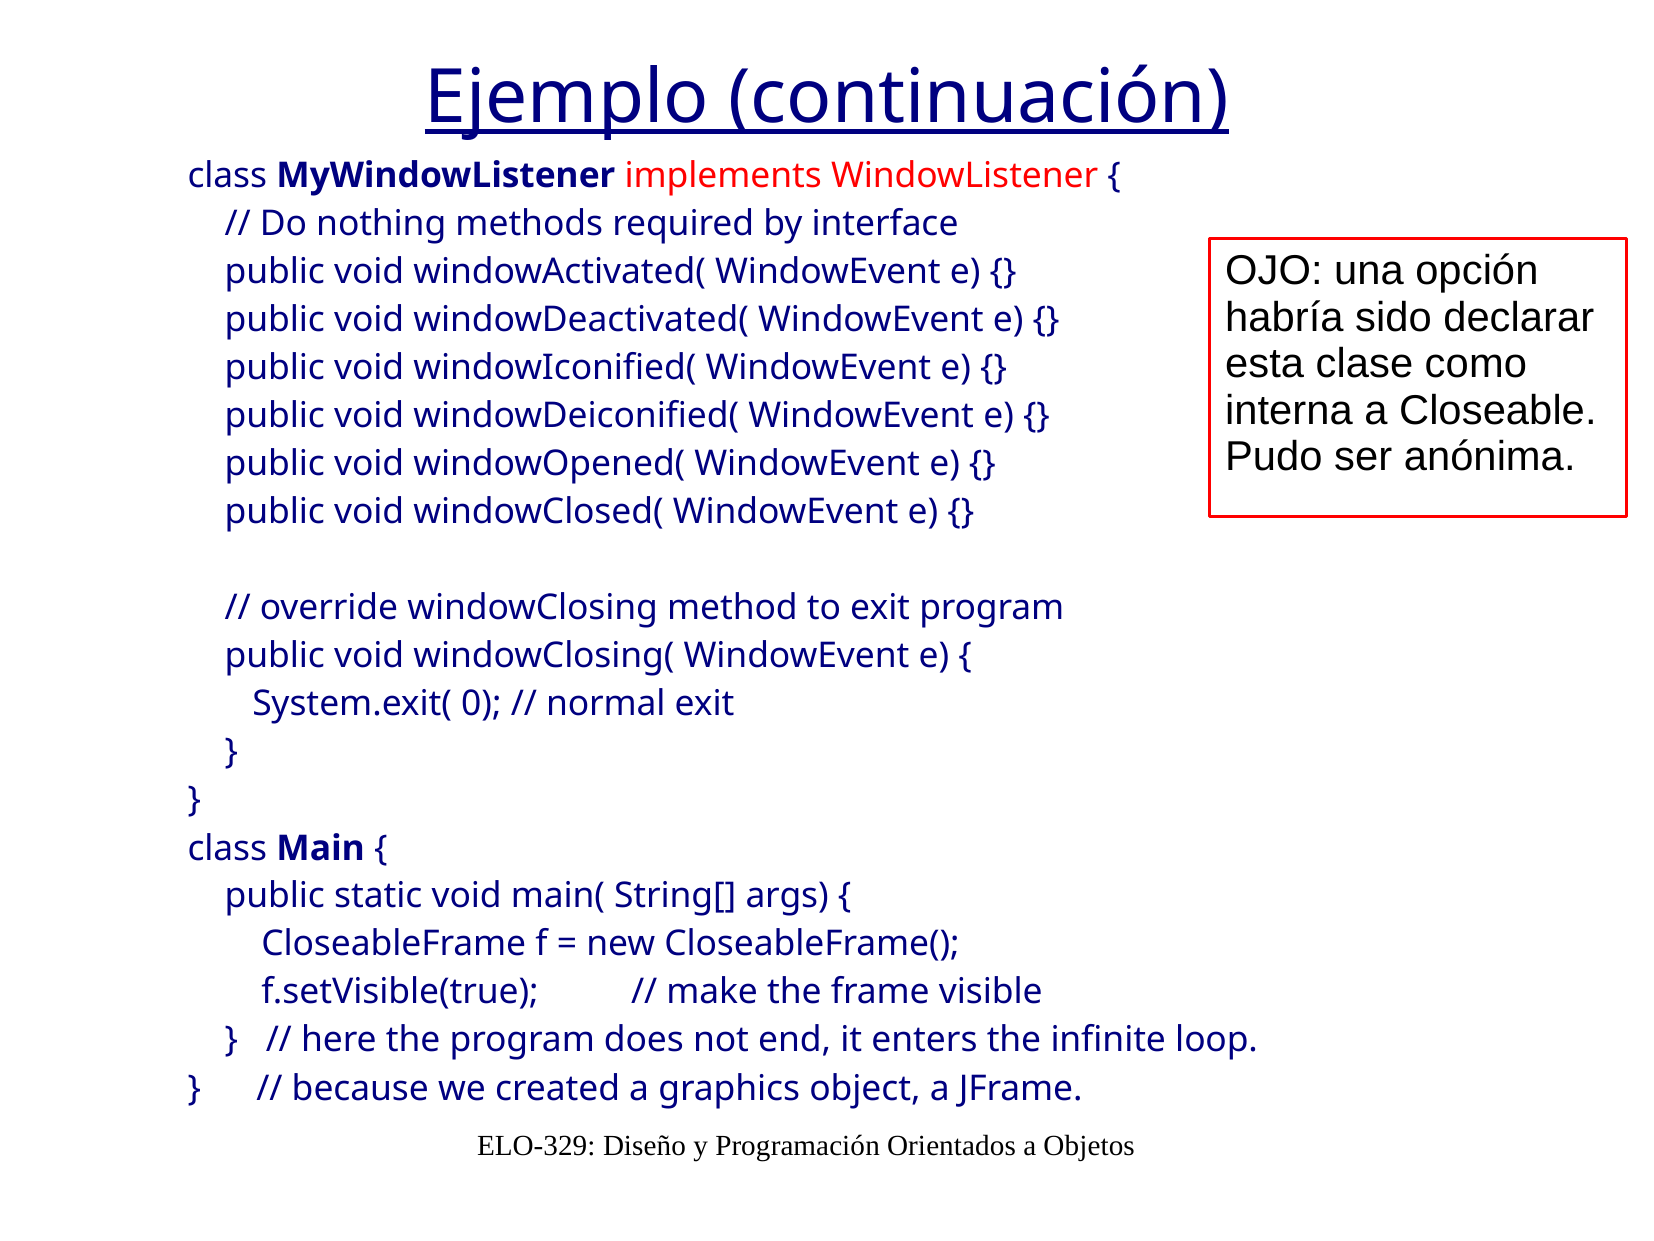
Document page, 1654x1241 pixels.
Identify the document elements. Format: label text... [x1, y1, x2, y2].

text_box OJO: una opción habría sido declarar esta clase como interna a Closeable. Pudo ser anónima. [1209, 238, 1627, 517]
list class MyWindowListener implements WindowListener { // Do nothing methods required by interface public void windowActivated( WindowEvent e) {} public void windowDeactivated( WindowEvent e) {} public void windowIconified( WindowEvent e) {} public void windowDeiconified( WindowEvent e) {} public void windowOpened( WindowEvent e) {} public void windowClosed( WindowEvent e) {} // override windowClosing method to exit program public void windowClosing( WindowEvent e) { System.exit( 0); // normal exit } } class Main { public static void main( String[] args) { CloseableFrame f = new CloseableFrame(); f.setVisible(true); // make the frame visible } // here the program does not end, it enters the infinite loop. } // because we created a graphics object, a JFrame. [187, 150, 1571, 1126]
title Ejemplo (continuación)‏ [82, 43, 1571, 145]
